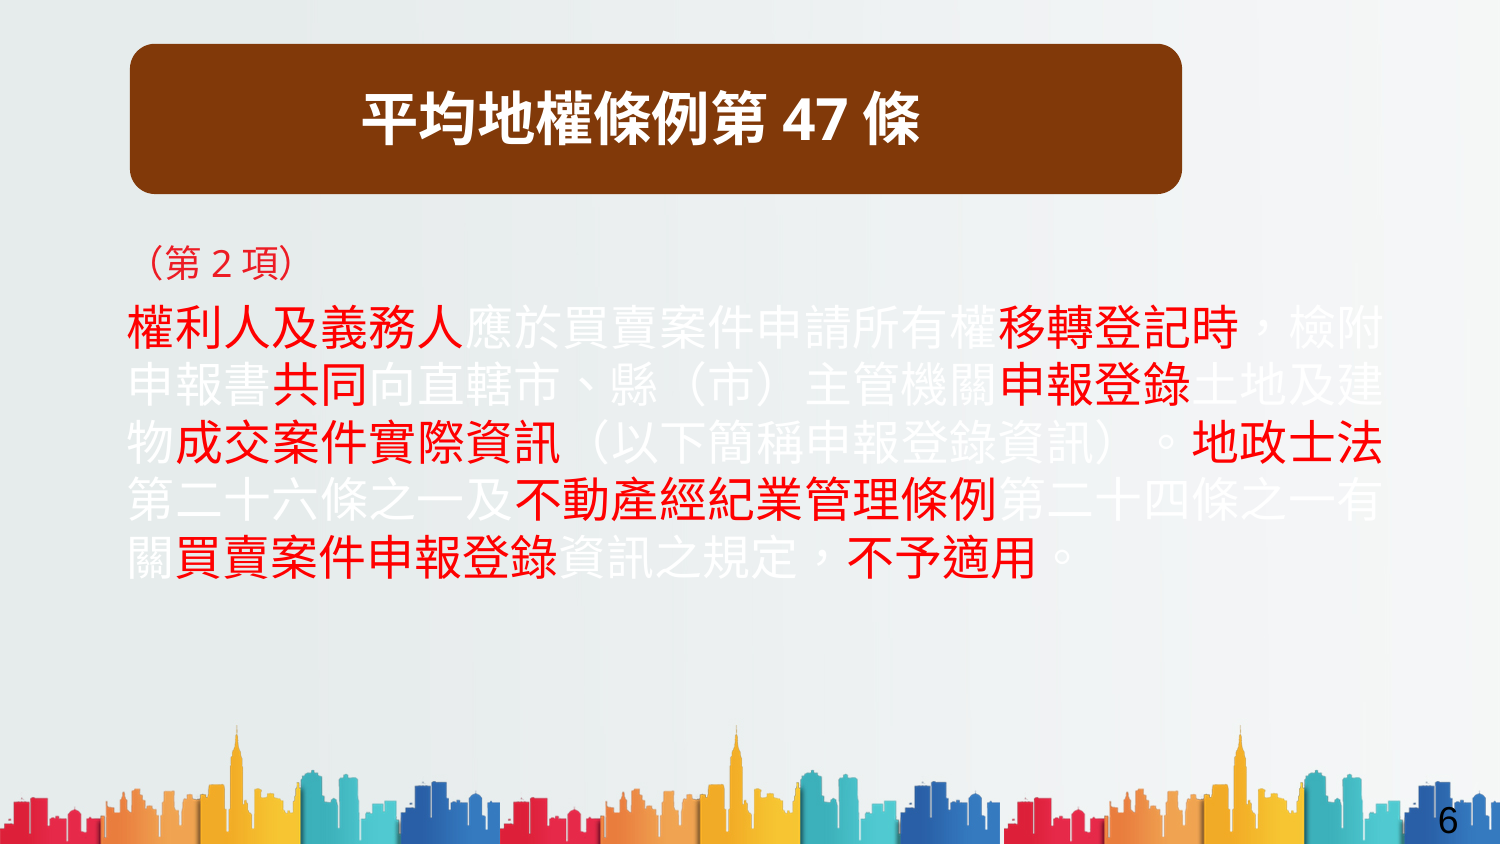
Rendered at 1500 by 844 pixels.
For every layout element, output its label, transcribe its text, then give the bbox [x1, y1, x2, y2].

text_box 平均地權條例第47條 [0, 8, 1288, 226]
text_box 6 [1423, 787, 1483, 844]
text_box （第2項） 權利人及義務人應於買賣案件申請所有權移轉登記時，檢附申報書共同向直轄市、縣（市）主管機關申報登錄土地及建物成交案件實際資訊（以下簡稱申報登錄資訊）。地政士法第二十六條之一及不動產經紀業管理條例第二十四條之一有關買賣案件申報登錄資訊之規定，不予適用。 [112, 232, 1400, 812]
picture [0, 0, 1500, 844]
